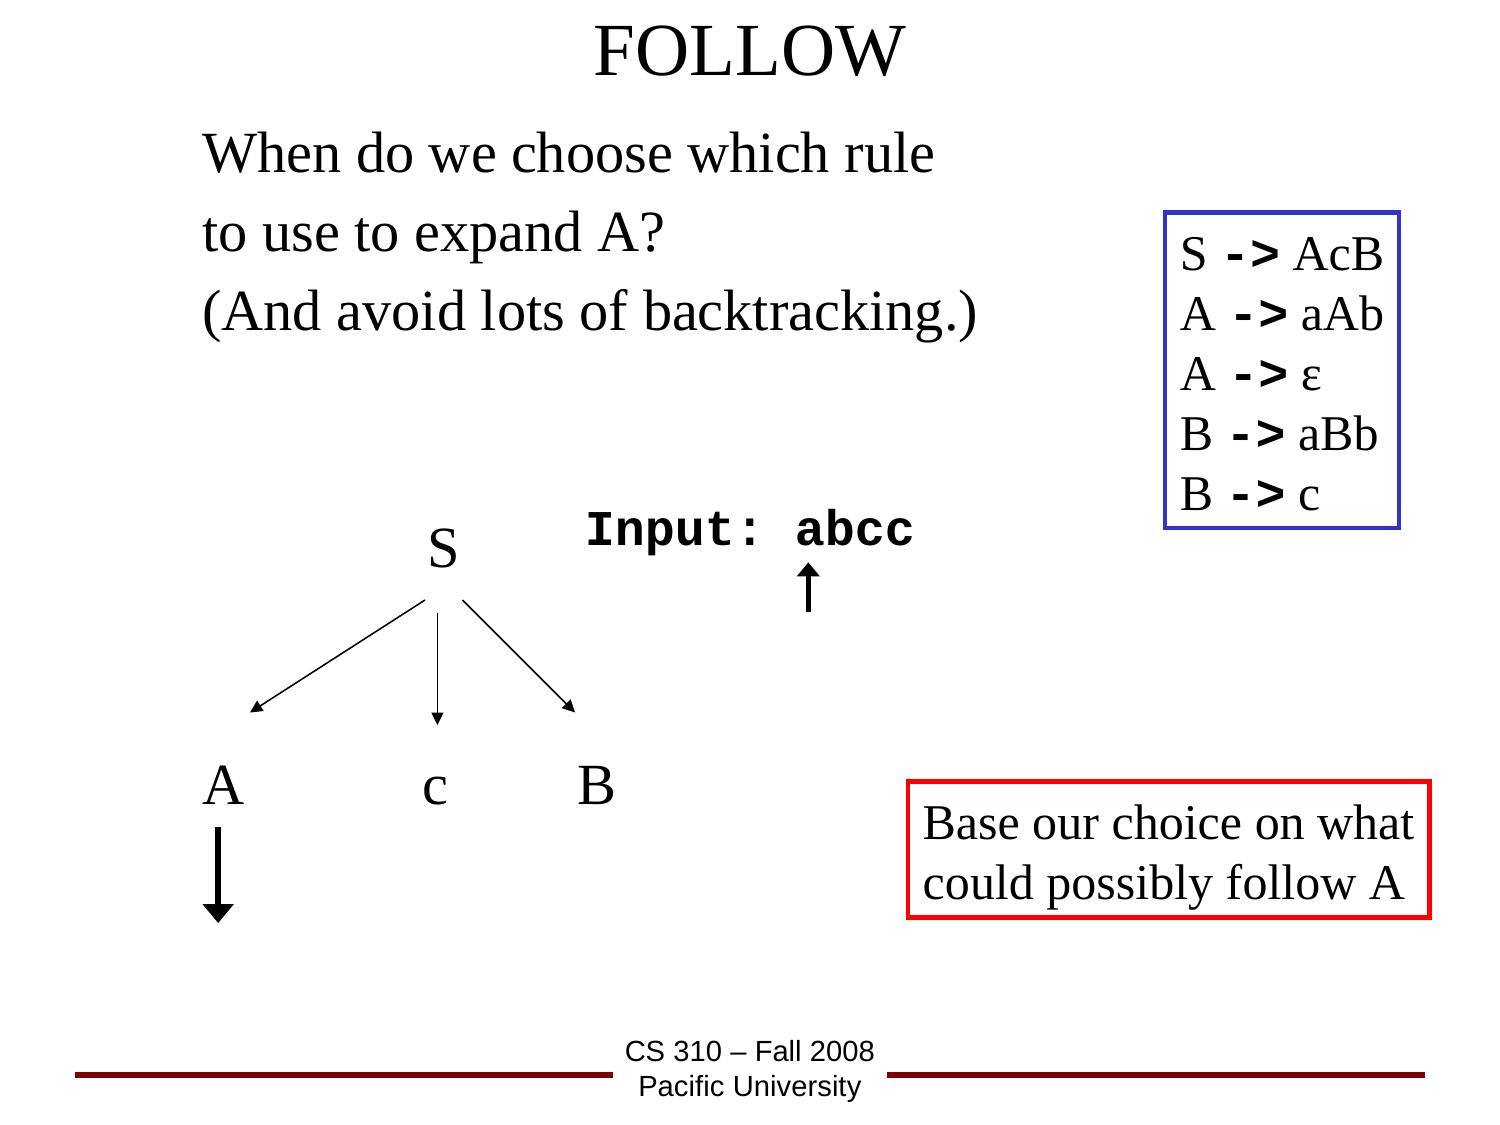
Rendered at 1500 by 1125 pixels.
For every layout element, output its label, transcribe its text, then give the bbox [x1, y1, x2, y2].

list When do we choose which rule to use to expand A? (And avoid lots of backtracking.) S A c B [112, 112, 1388, 1001]
text_box Base our choice on what could possibly follow A [907, 781, 1430, 918]
title FOLLOW [112, 0, 1388, 100]
text_box Input: abcc [570, 487, 930, 563]
text_box S -> AcB A -> aAb A -> ε B -> aBb B -> c [1165, 212, 1400, 528]
